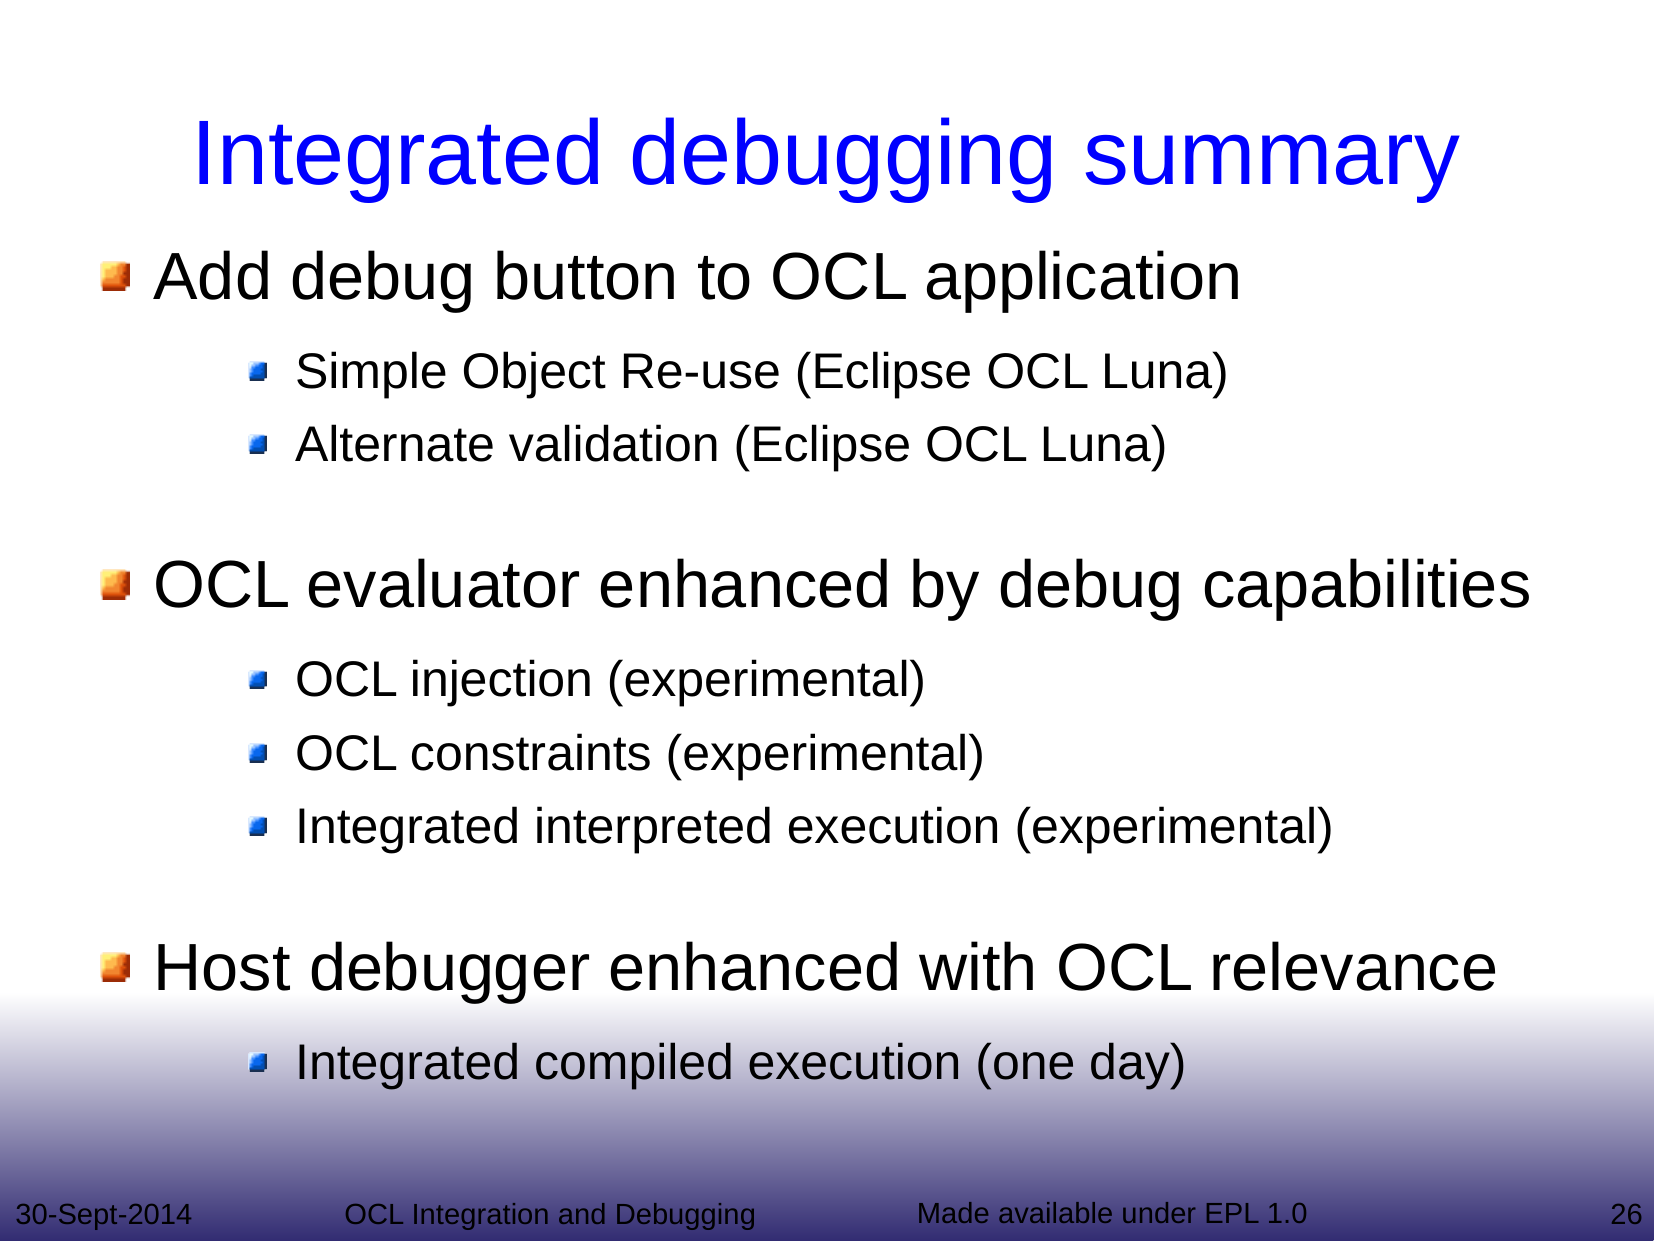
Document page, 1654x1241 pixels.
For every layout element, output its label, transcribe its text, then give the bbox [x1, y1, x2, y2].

title Integrated debugging summary [82, 49, 1571, 238]
list Add debug button to OCL application Simple Object Re-use (Eclipse OCL Luna) Alternate validation (Eclipse OCL Luna) OCL evaluator enhanced by debug capabilities OCL injection (experimental) OCL constraints (experimental) Integrated interpreted execution (experimental) Host debugger enhanced with OCL relevance Integrated compiled execution (one day) [82, 238, 1571, 1119]
